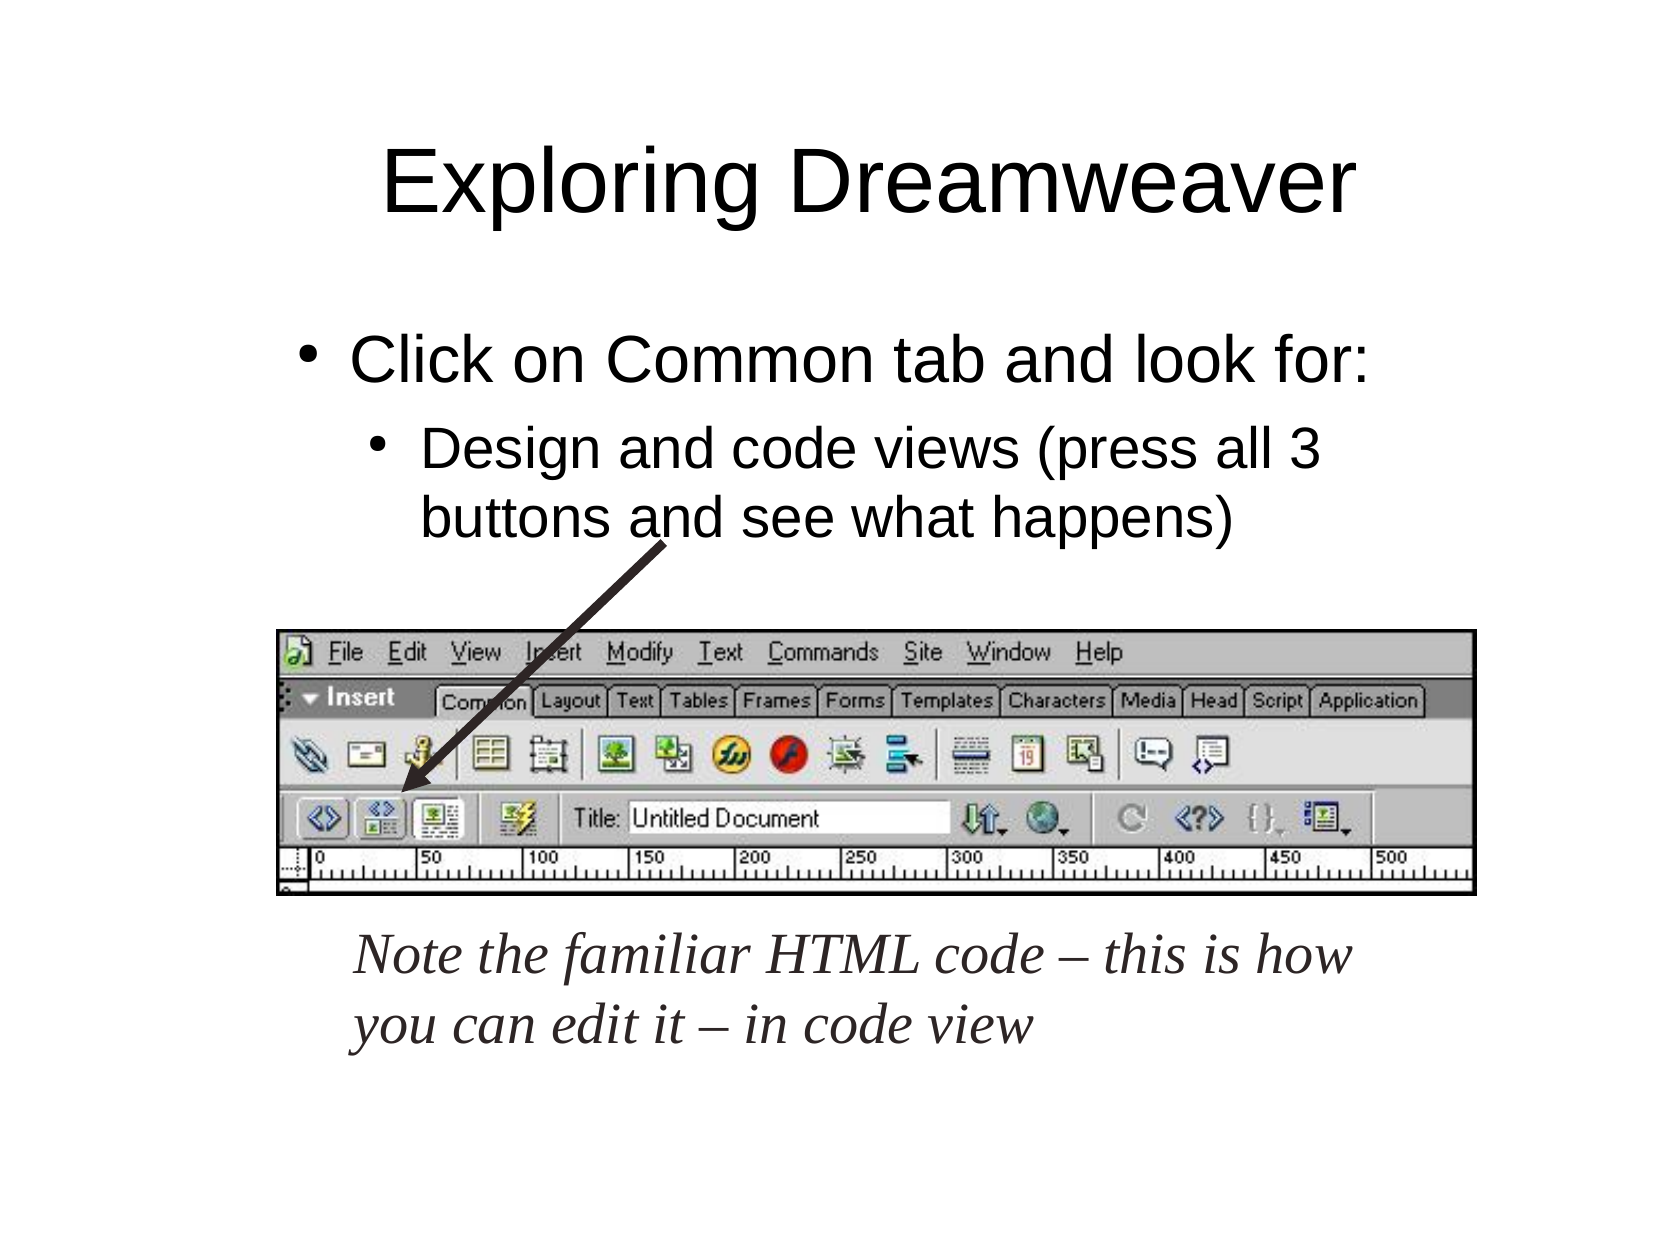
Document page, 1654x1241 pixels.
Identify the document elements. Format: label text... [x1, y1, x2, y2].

list Click on Common tab and look for: Design and code views (press all 3 buttons and see what happens) [263, 307, 1477, 983]
title Exploring Dreamweaver [263, 82, 1477, 271]
picture [276, 629, 1477, 896]
text_box Note the familiar HTML code – this is how you can edit it – in code view [263, 907, 1377, 1063]
